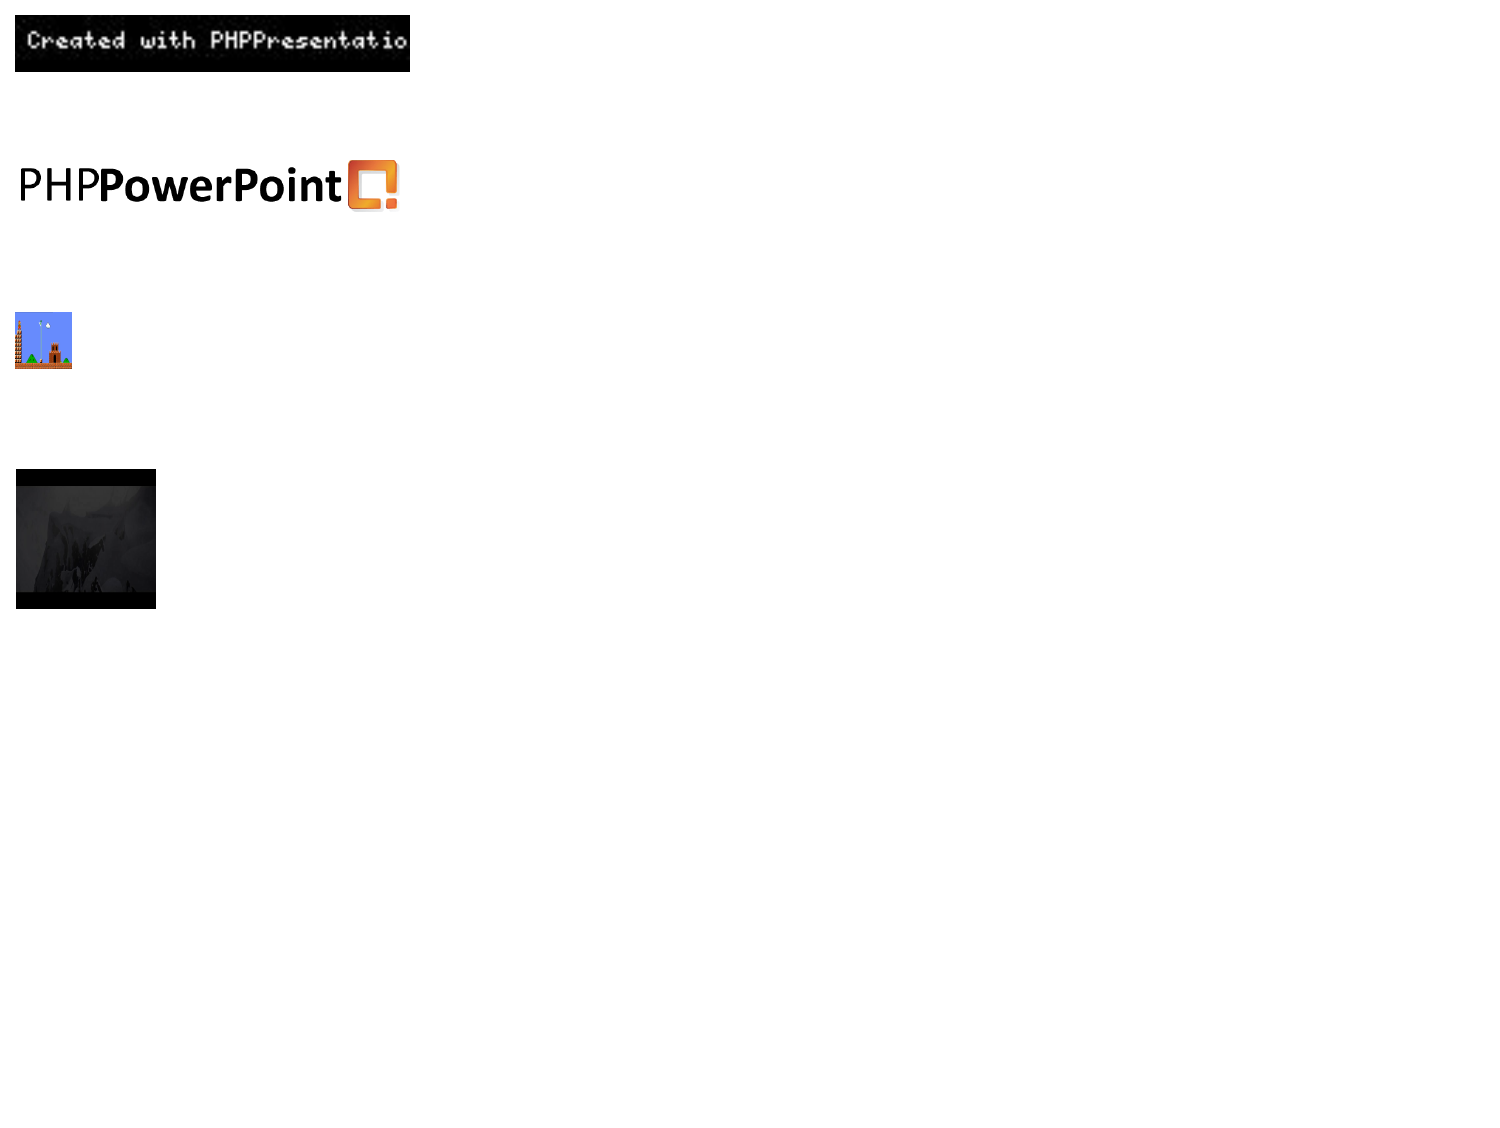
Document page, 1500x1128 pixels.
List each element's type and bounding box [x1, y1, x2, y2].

picture [15, 15, 410, 72]
picture [15, 312, 72, 369]
text_box [15, 468, 157, 610]
picture [15, 156, 402, 213]
